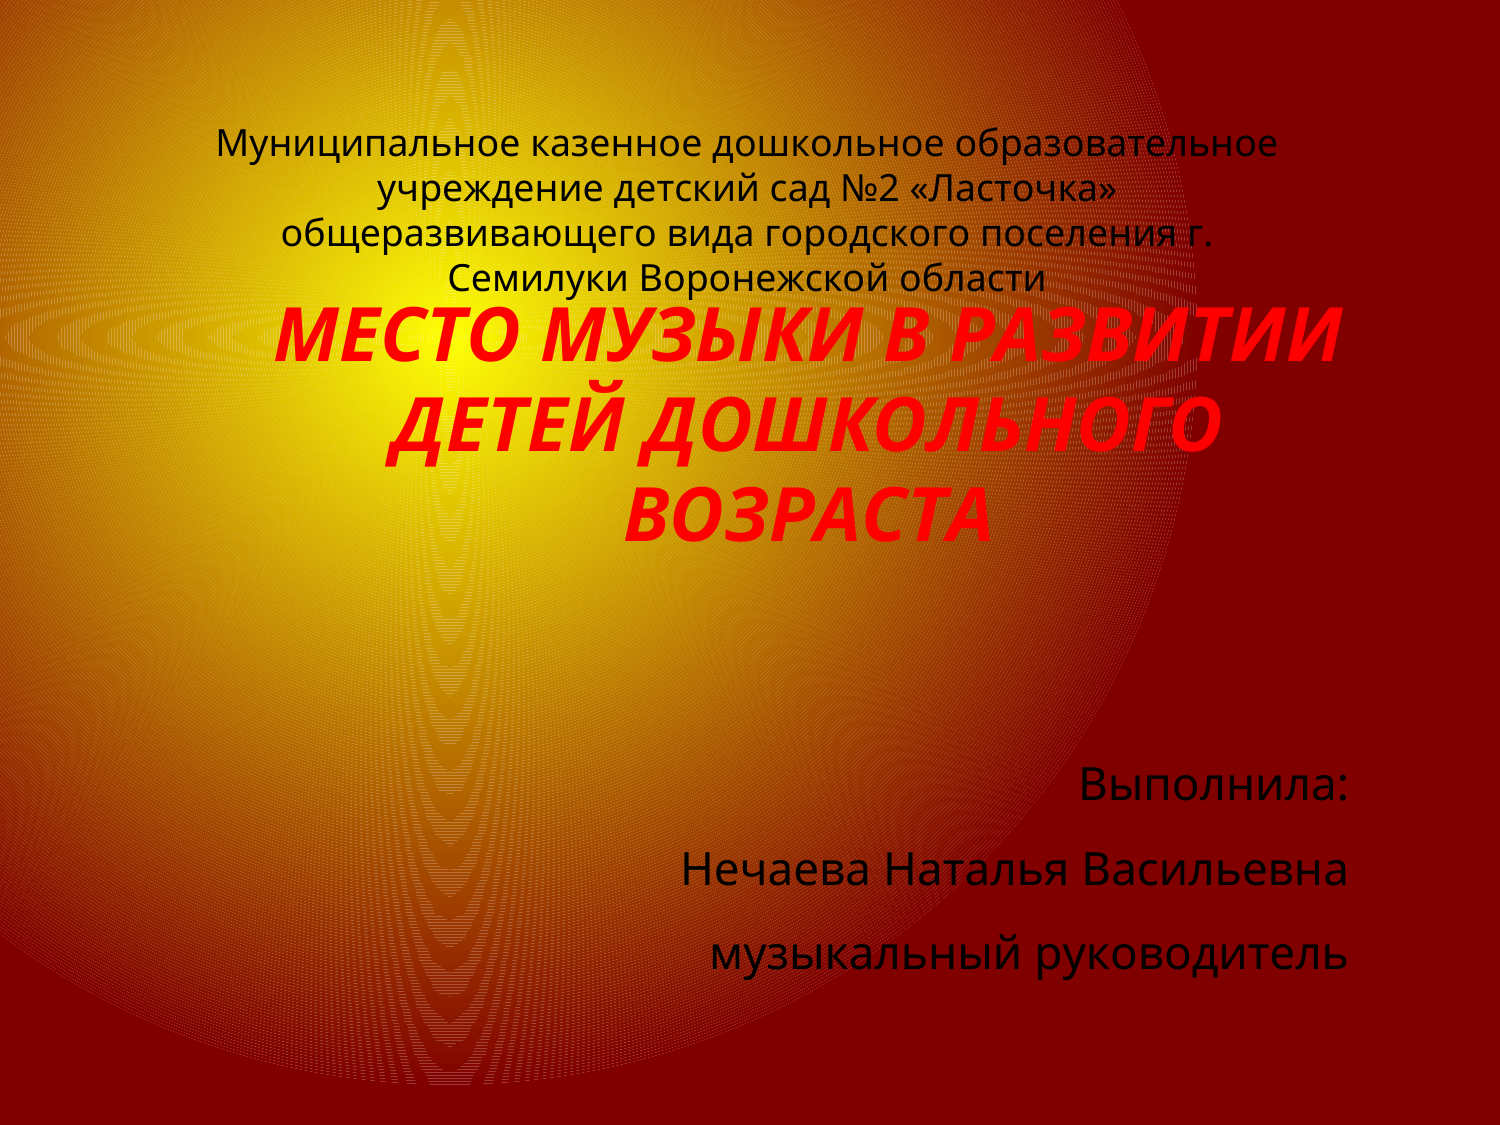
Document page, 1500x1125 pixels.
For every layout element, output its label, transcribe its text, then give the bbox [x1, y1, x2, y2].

list МЕСТО МУЗЫКИ В РАЗВИТИИ ДЕТЕЙ ДОШКОЛЬНОГО ВОЗРАСТА Выполнила: Нечаева Наталья Васильевна музыкальный руководитель [242, 278, 1365, 764]
title Муниципальное казенное дошкольное образовательное учреждение детский сад №2 «Ласточка» общеразвивающего вида городского поселения г. Семилуки Воронежской области [171, 66, 1324, 268]
